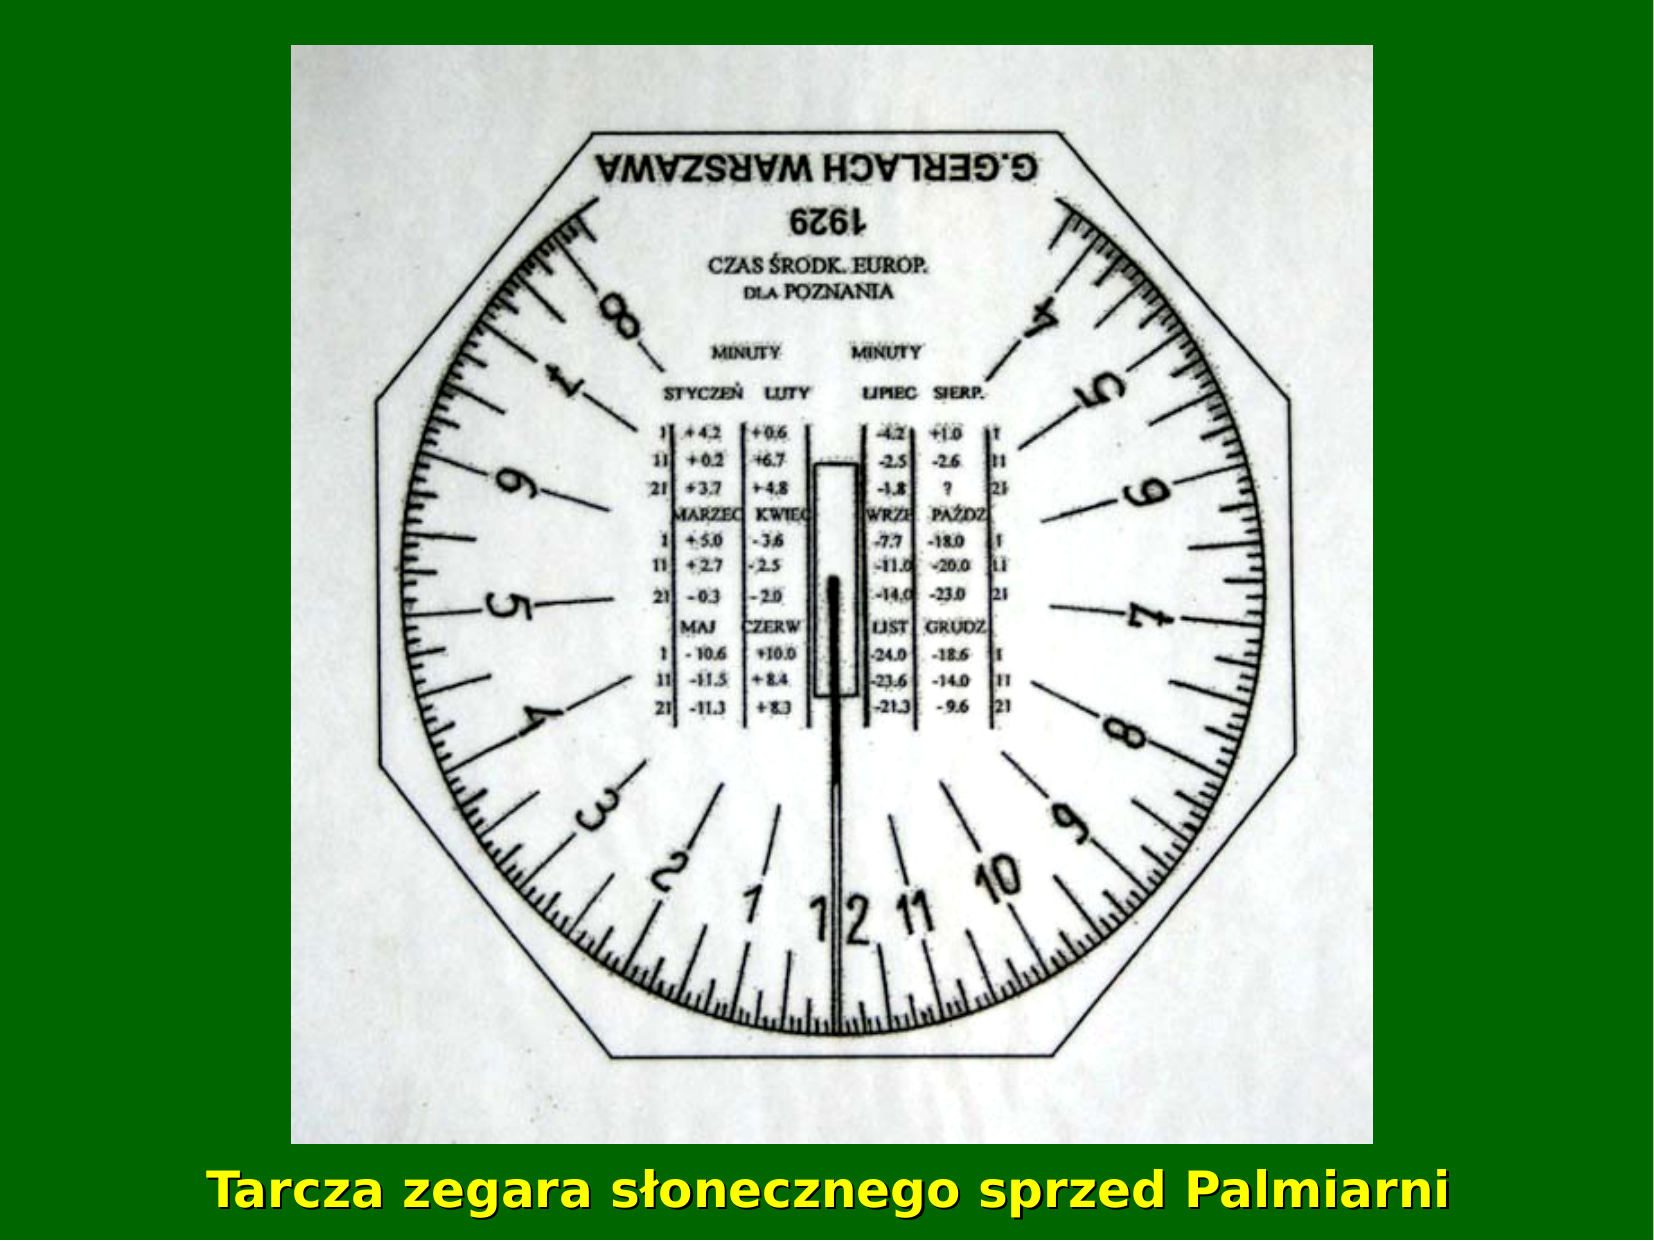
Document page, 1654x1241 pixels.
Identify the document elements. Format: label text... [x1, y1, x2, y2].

title Tarcza zegara słonecznego sprzed Palmiarni [85, 1138, 1574, 1241]
picture [291, 45, 1373, 1144]
